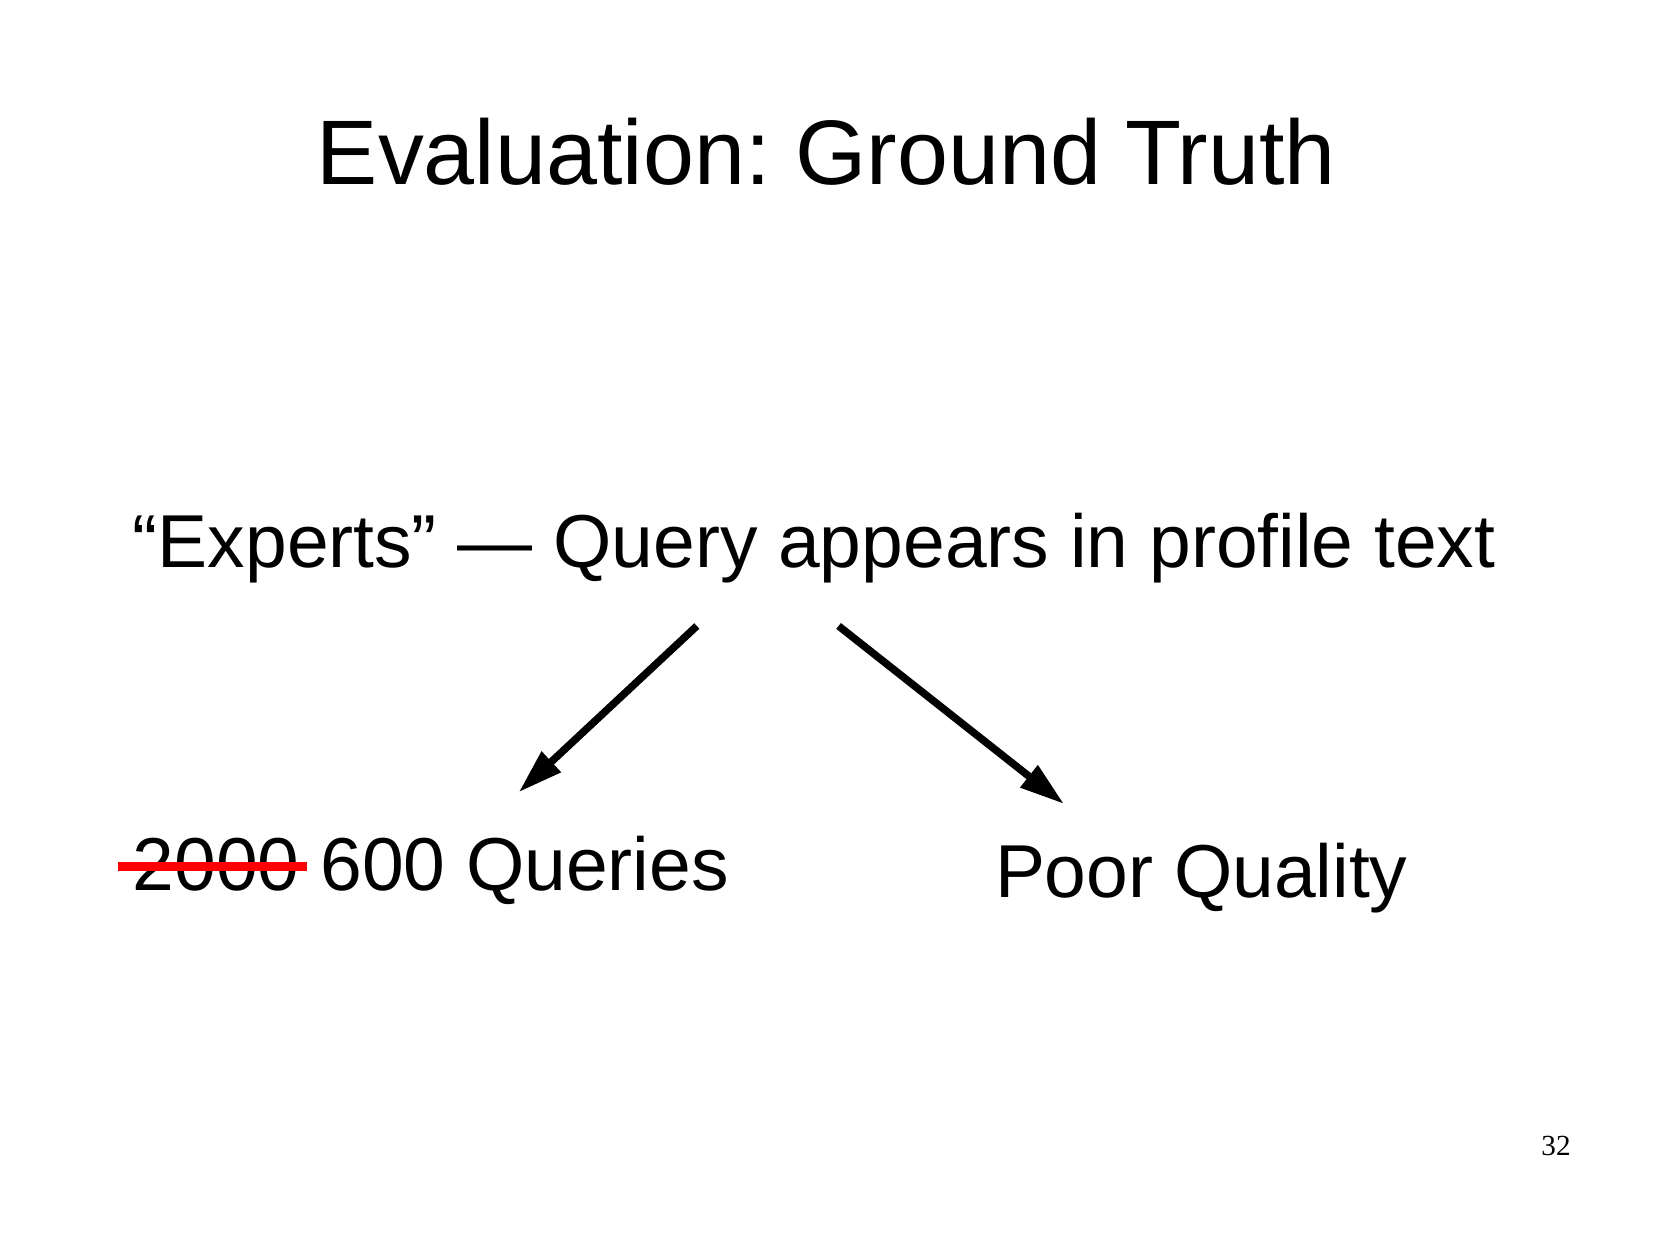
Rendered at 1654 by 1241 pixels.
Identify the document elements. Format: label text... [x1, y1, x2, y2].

title Evaluation: Ground Truth [82, 49, 1571, 257]
text_box Poor Quality [980, 822, 1423, 922]
text_box “Experts” — Query appears in profile text [118, 491, 1511, 591]
text_box 2000 600 Queries [117, 814, 745, 914]
